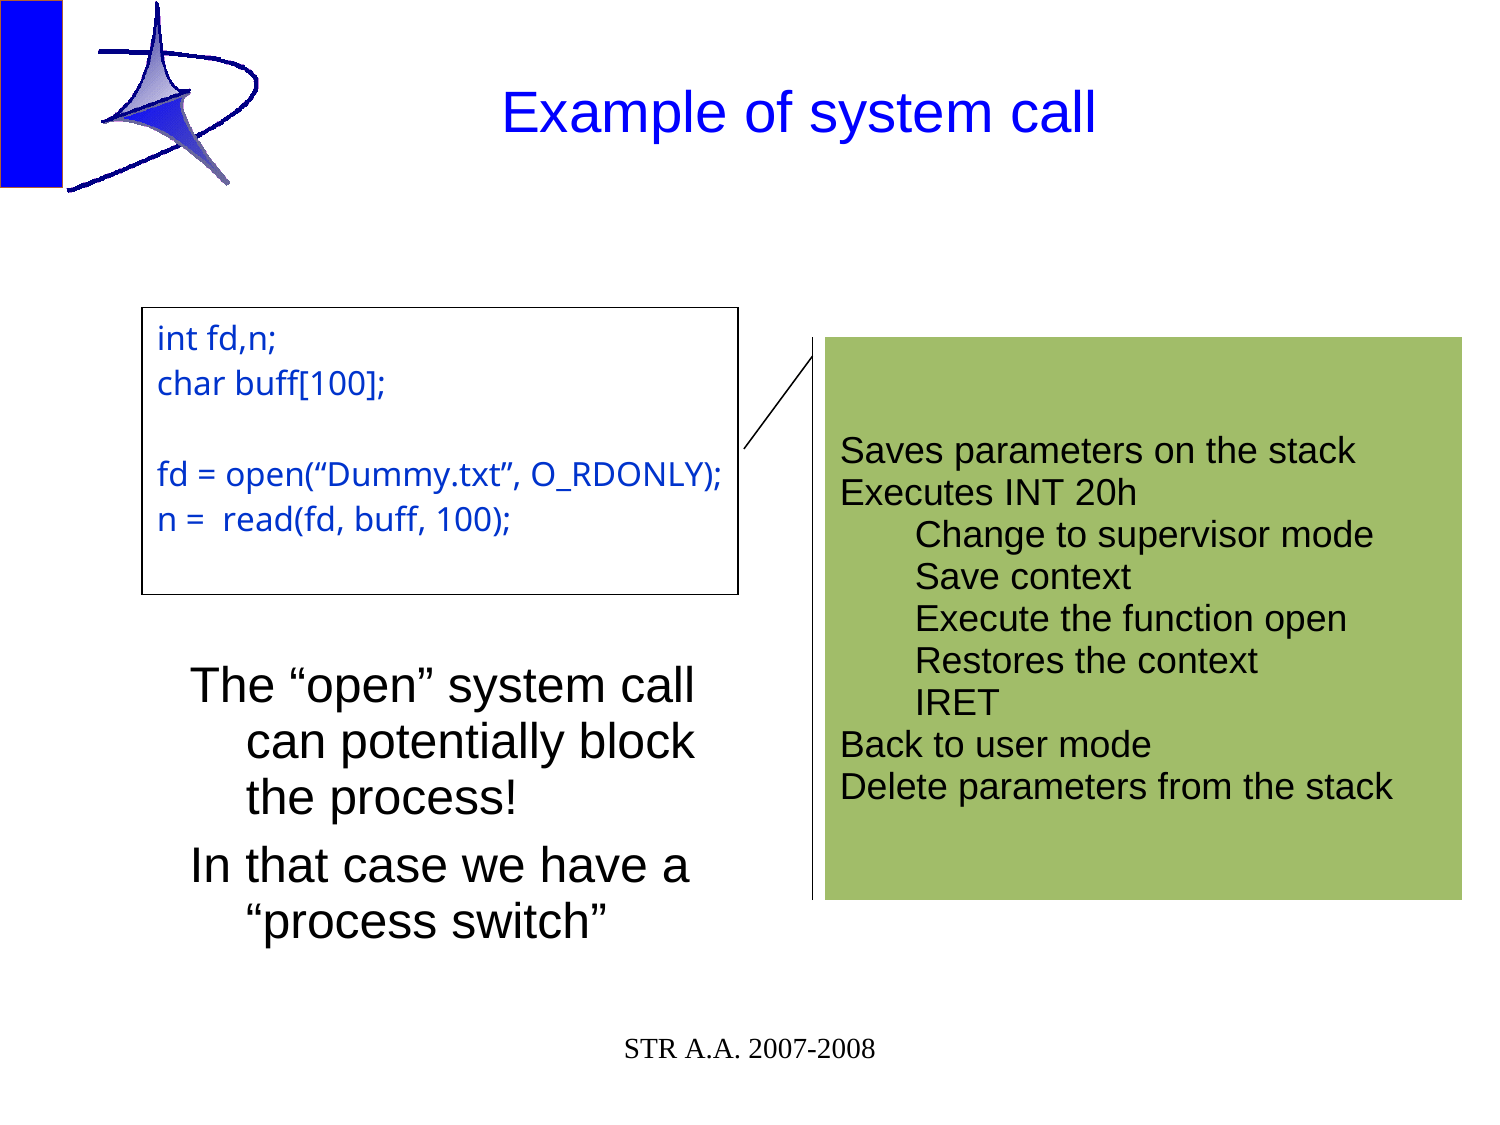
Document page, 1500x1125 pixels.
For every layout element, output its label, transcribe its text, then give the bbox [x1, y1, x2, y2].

text_box int fd,n; char buff[100]; fd = open(“Dummy.txt”, O_RDONLY); n = read(fd, buff, 100); [142, 307, 739, 595]
picture [62, 0, 263, 197]
title Example of system call [174, 61, 1425, 164]
list The “open” system call can potentially block the process! In that case we have a “process switch” [174, 649, 775, 988]
text_box Saves parameters on the stack Executes INT 20h Change to supervisor mode Save context Execute the function open Restores the context IRET Back to user mode Delete parameters from the stack [825, 337, 1462, 900]
